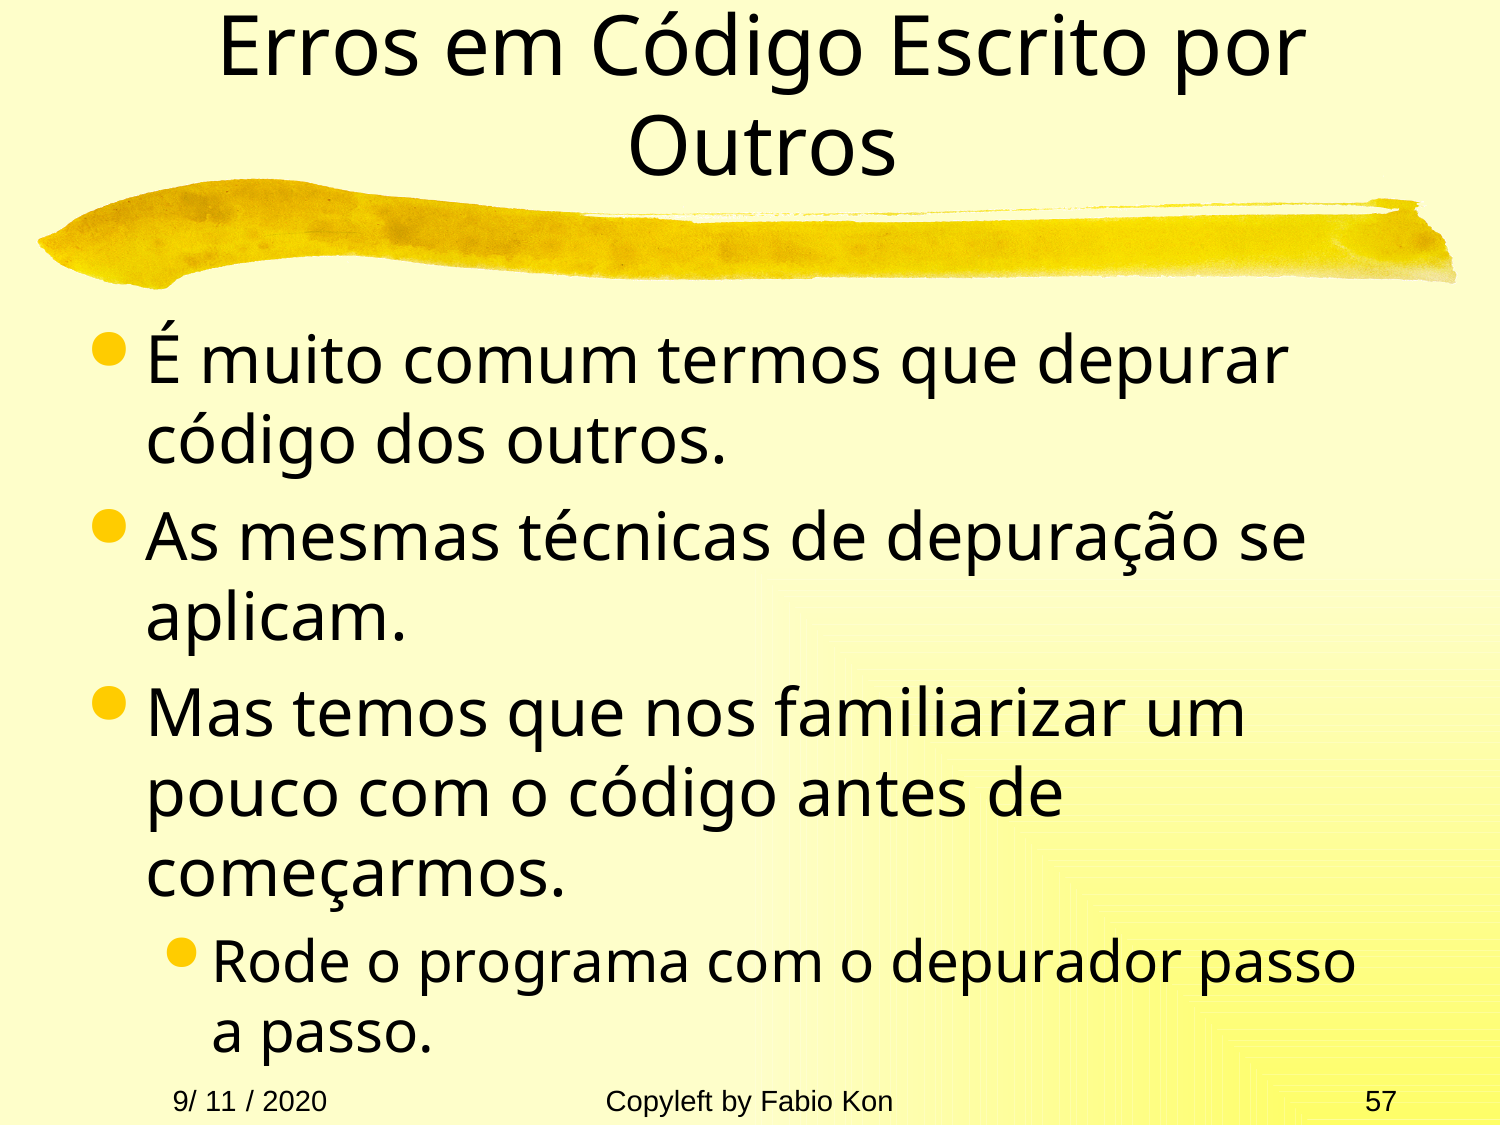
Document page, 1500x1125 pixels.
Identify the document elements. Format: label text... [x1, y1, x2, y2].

picture [24, 174, 1463, 297]
title Erros em Código Escrito por Outros [125, 0, 1401, 200]
list É muito comum termos que depurar código dos outros. As mesmas técnicas de depuração se aplicam. Mas temos que nos familiarizar um pouco com o código antes de começarmos. Rode o programa com o depurador passo a passo. [74, 309, 1417, 994]
